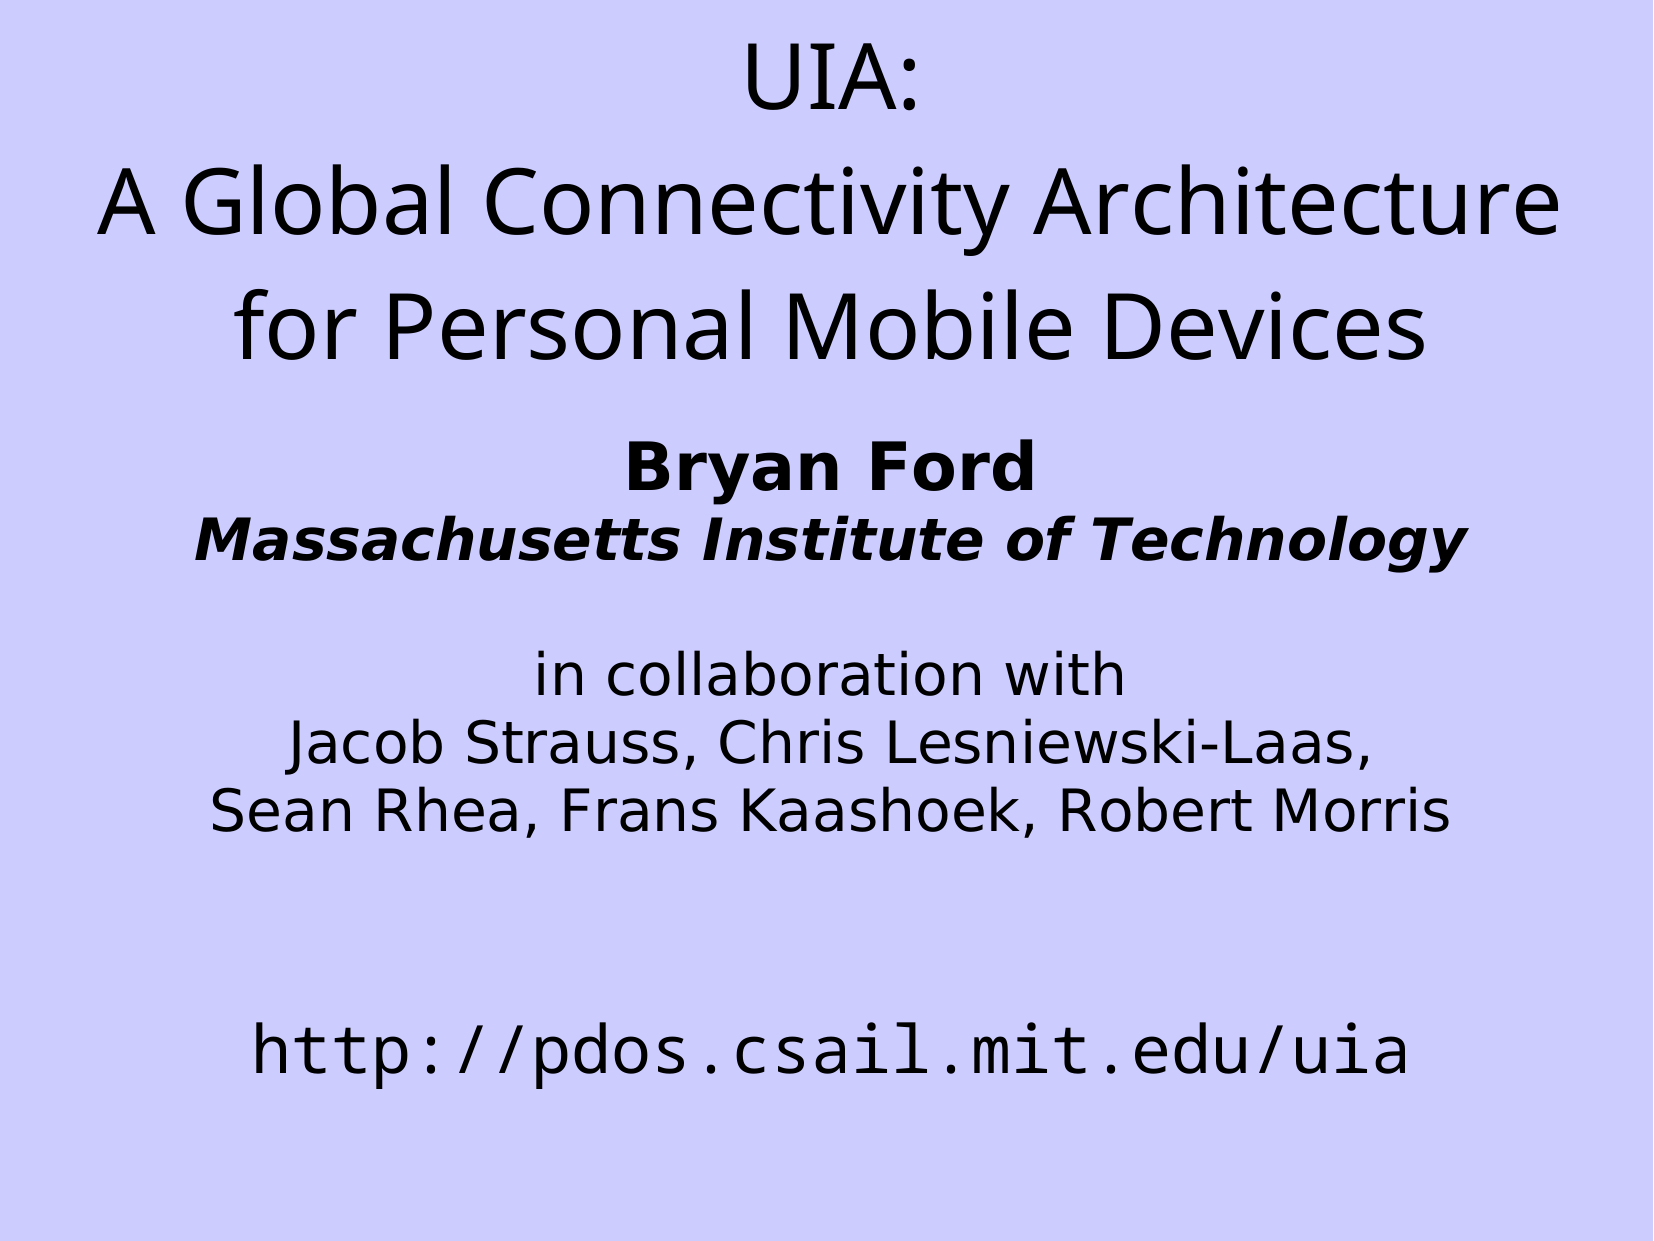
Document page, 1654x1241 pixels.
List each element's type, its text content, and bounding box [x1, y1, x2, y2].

subtitle Bryan Ford Massachusetts Institute of Technology in collaboration with Jacob Strauss, Chris Lesniewski-Laas, Sean Rhea, Frans Kaashoek, Robert Morris http://pdos.csail.mit.edu/uia [87, 351, 1576, 1171]
title UIA: A Global Connectivity Architecture for Personal Mobile Devices [87, 45, 1576, 351]
